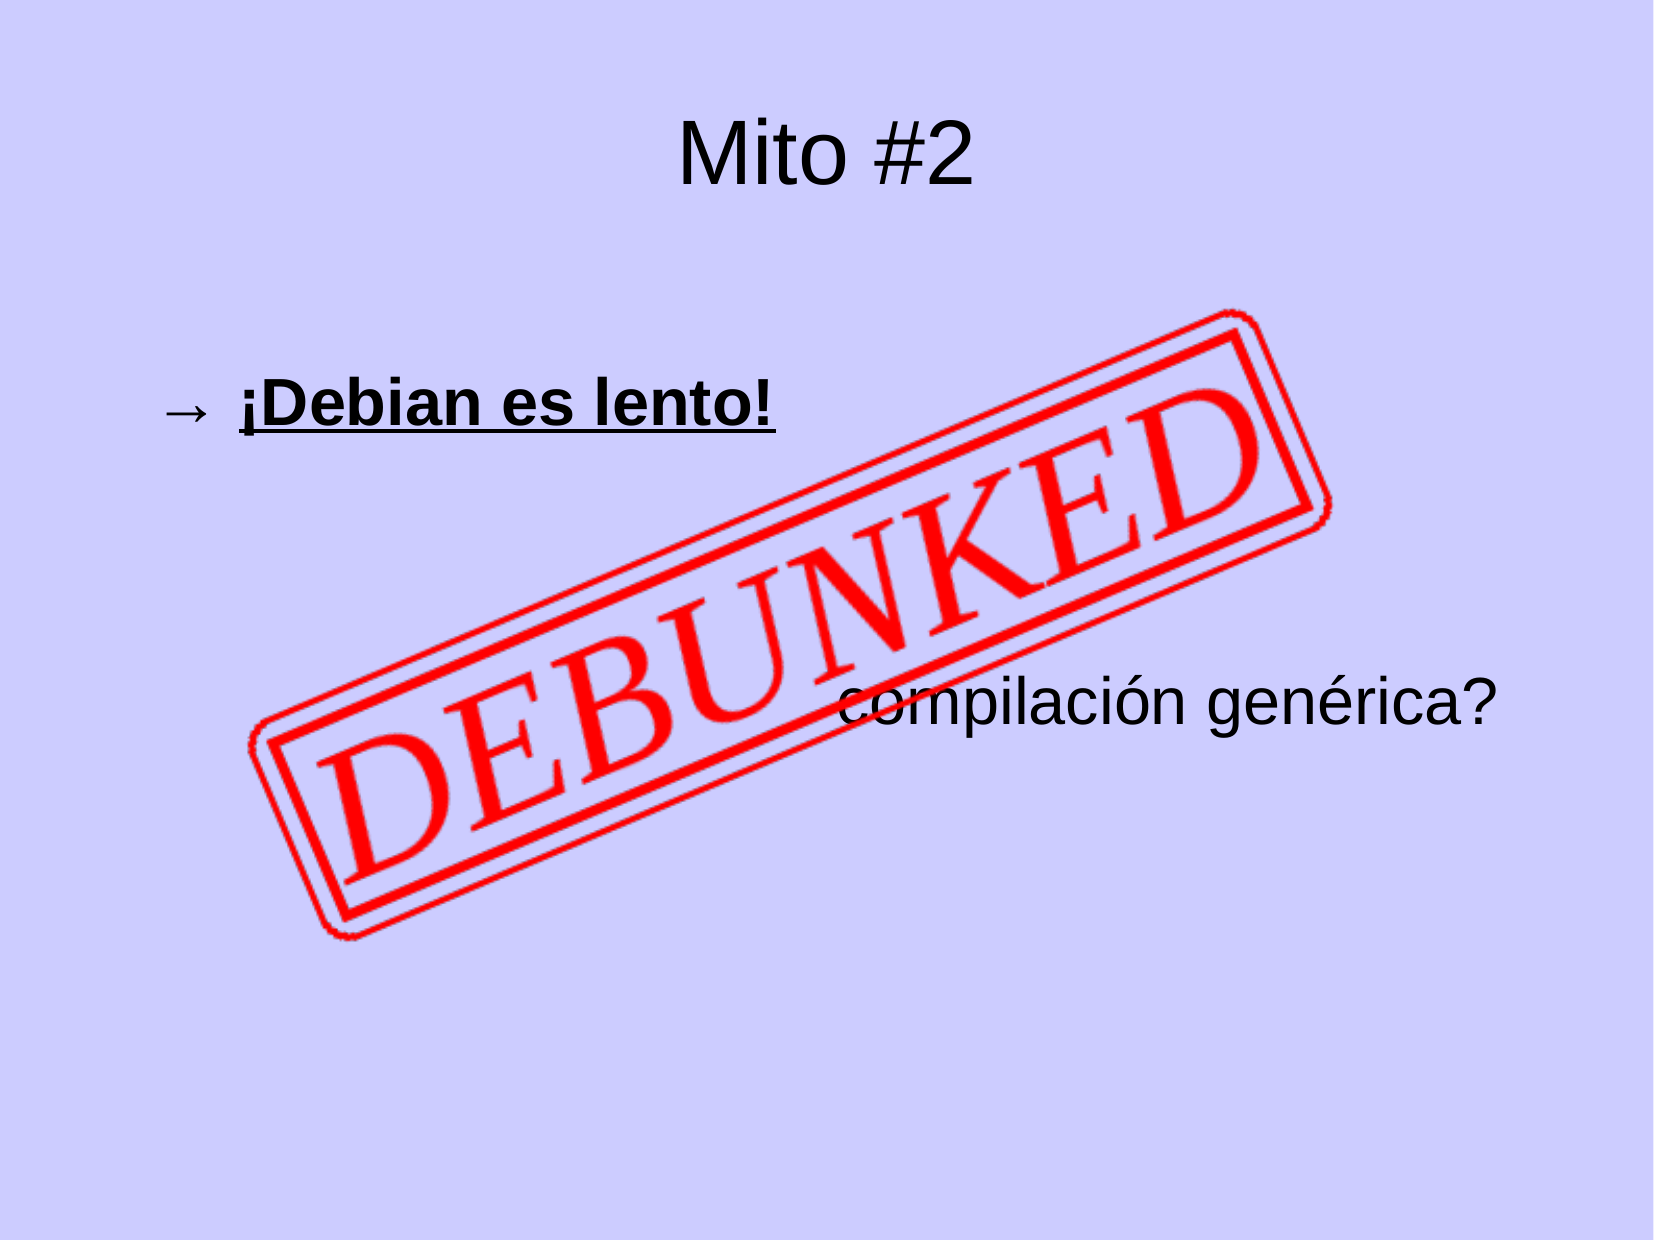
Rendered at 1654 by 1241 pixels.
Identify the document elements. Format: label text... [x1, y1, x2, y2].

picture [213, 293, 1345, 952]
list → ¡Debian es lento! compilación genérica? [82, 290, 1571, 1010]
title Mito #2 [82, 49, 1571, 257]
